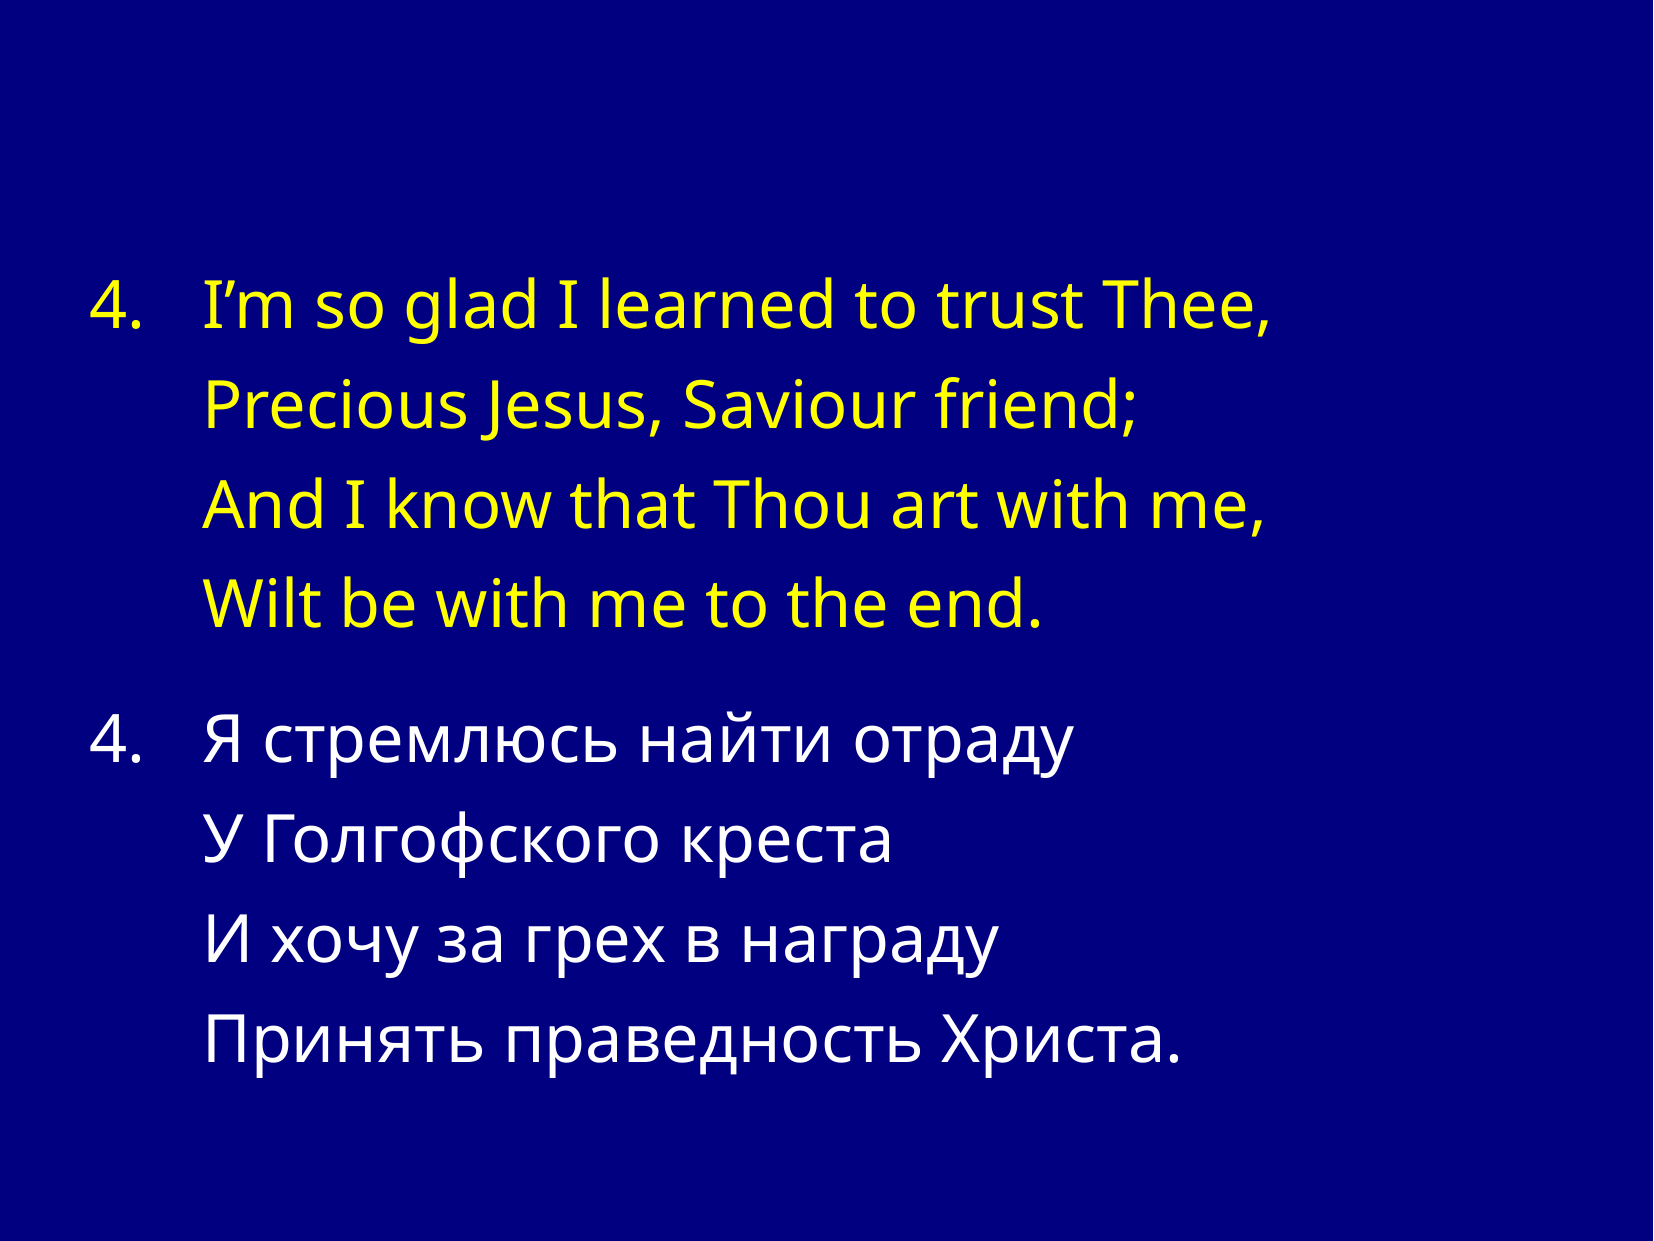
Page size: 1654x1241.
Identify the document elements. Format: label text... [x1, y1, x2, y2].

text_box 4. I’m so glad I learned to trust Thee, Precious Jesus, Saviour friend; And I know that Thou art with me, Wilt be with me to the end. [75, 150, 1576, 638]
text_box 4. Я стремлюсь найти отраду У Голгофского креста И хочу за грех в награду Принять праведность Христа. [75, 675, 1576, 1163]
